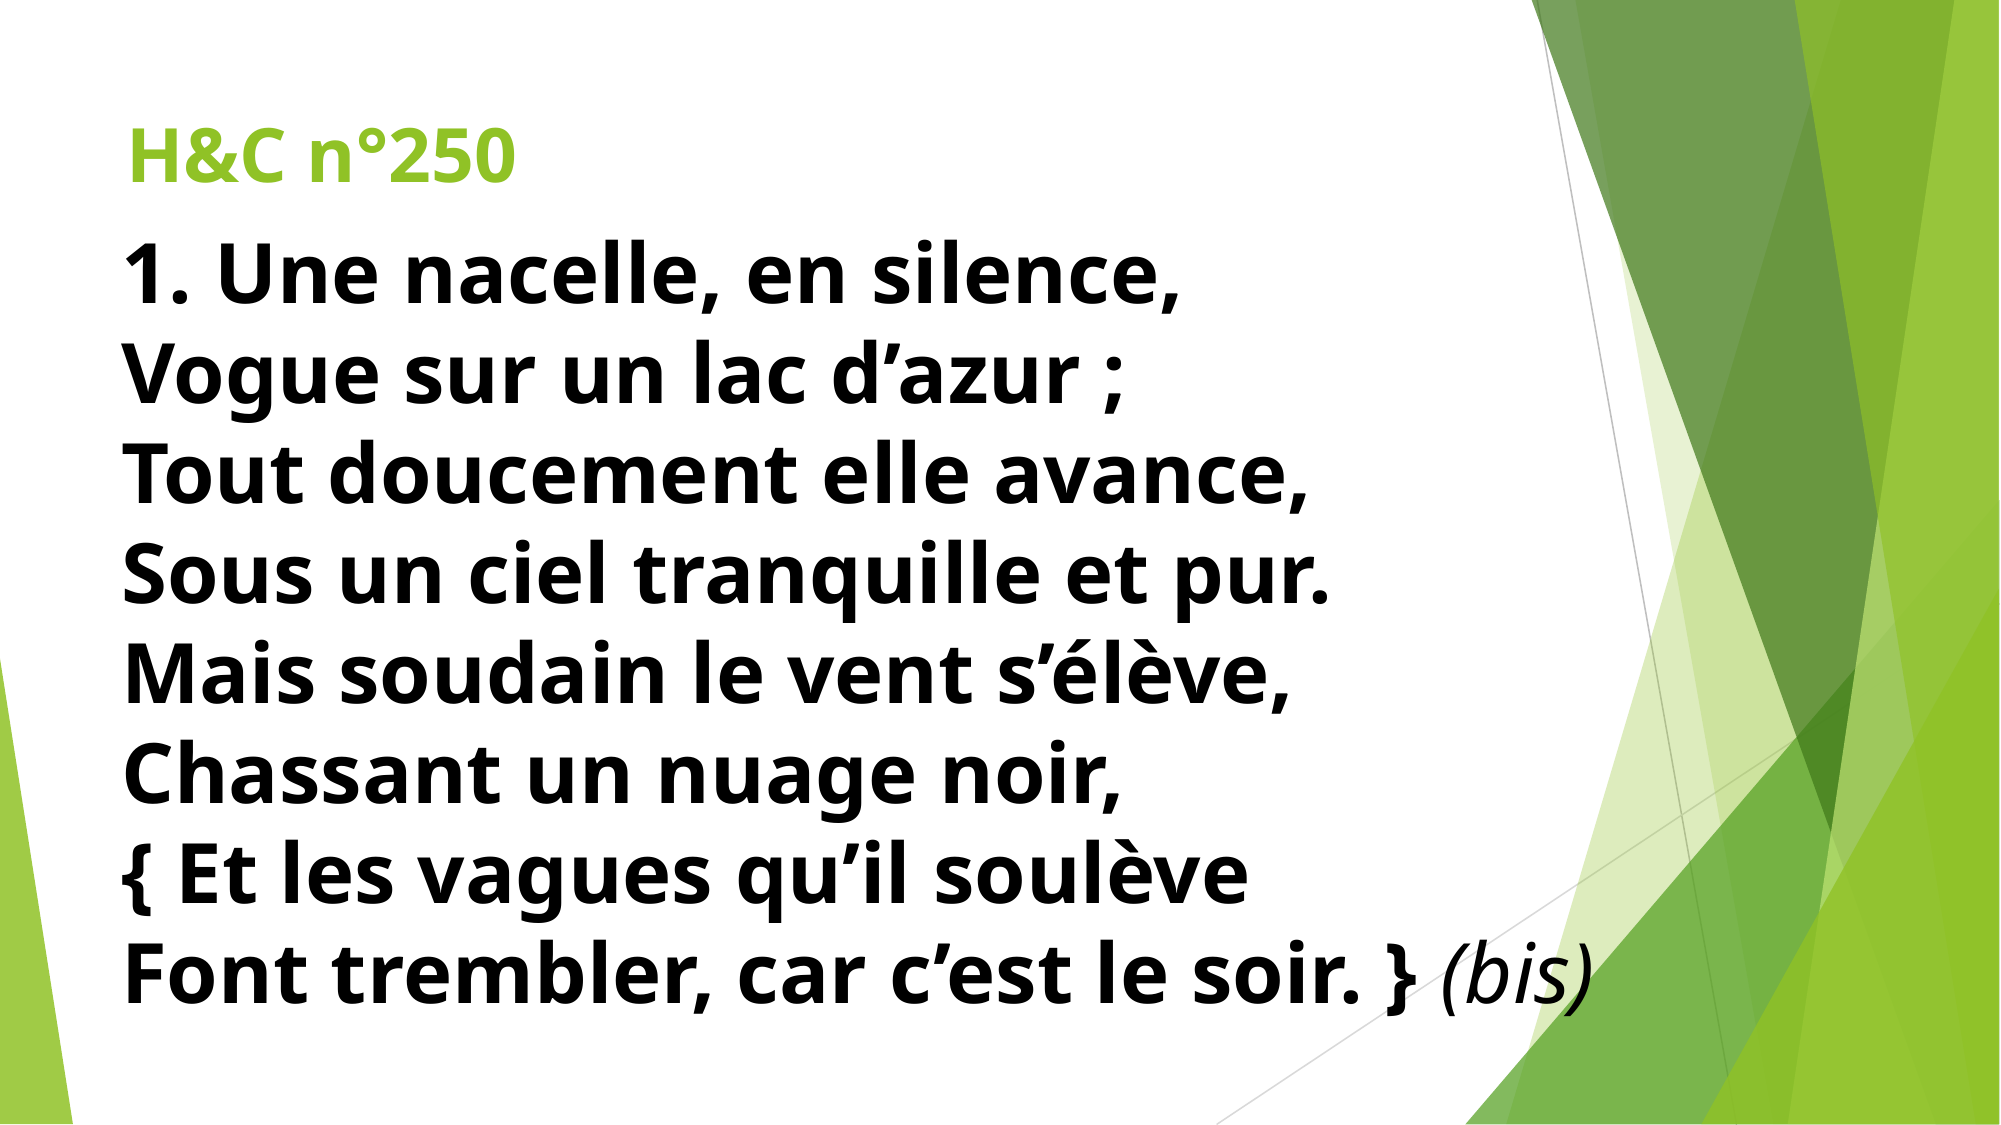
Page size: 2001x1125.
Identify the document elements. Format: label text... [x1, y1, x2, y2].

text_box 1. Une nacelle, en silence, Vogue sur un lac d’azur ; Tout doucement elle avance, Sous un ciel tranquille et pur. Mais soudain le vent s’élève, Chassant un nuage noir, { Et les vagues qu’il soulève Font trembler, car c’est le soir. } (bis) [106, 212, 1961, 1074]
text_box H&C n°250 [111, 99, 1522, 212]
